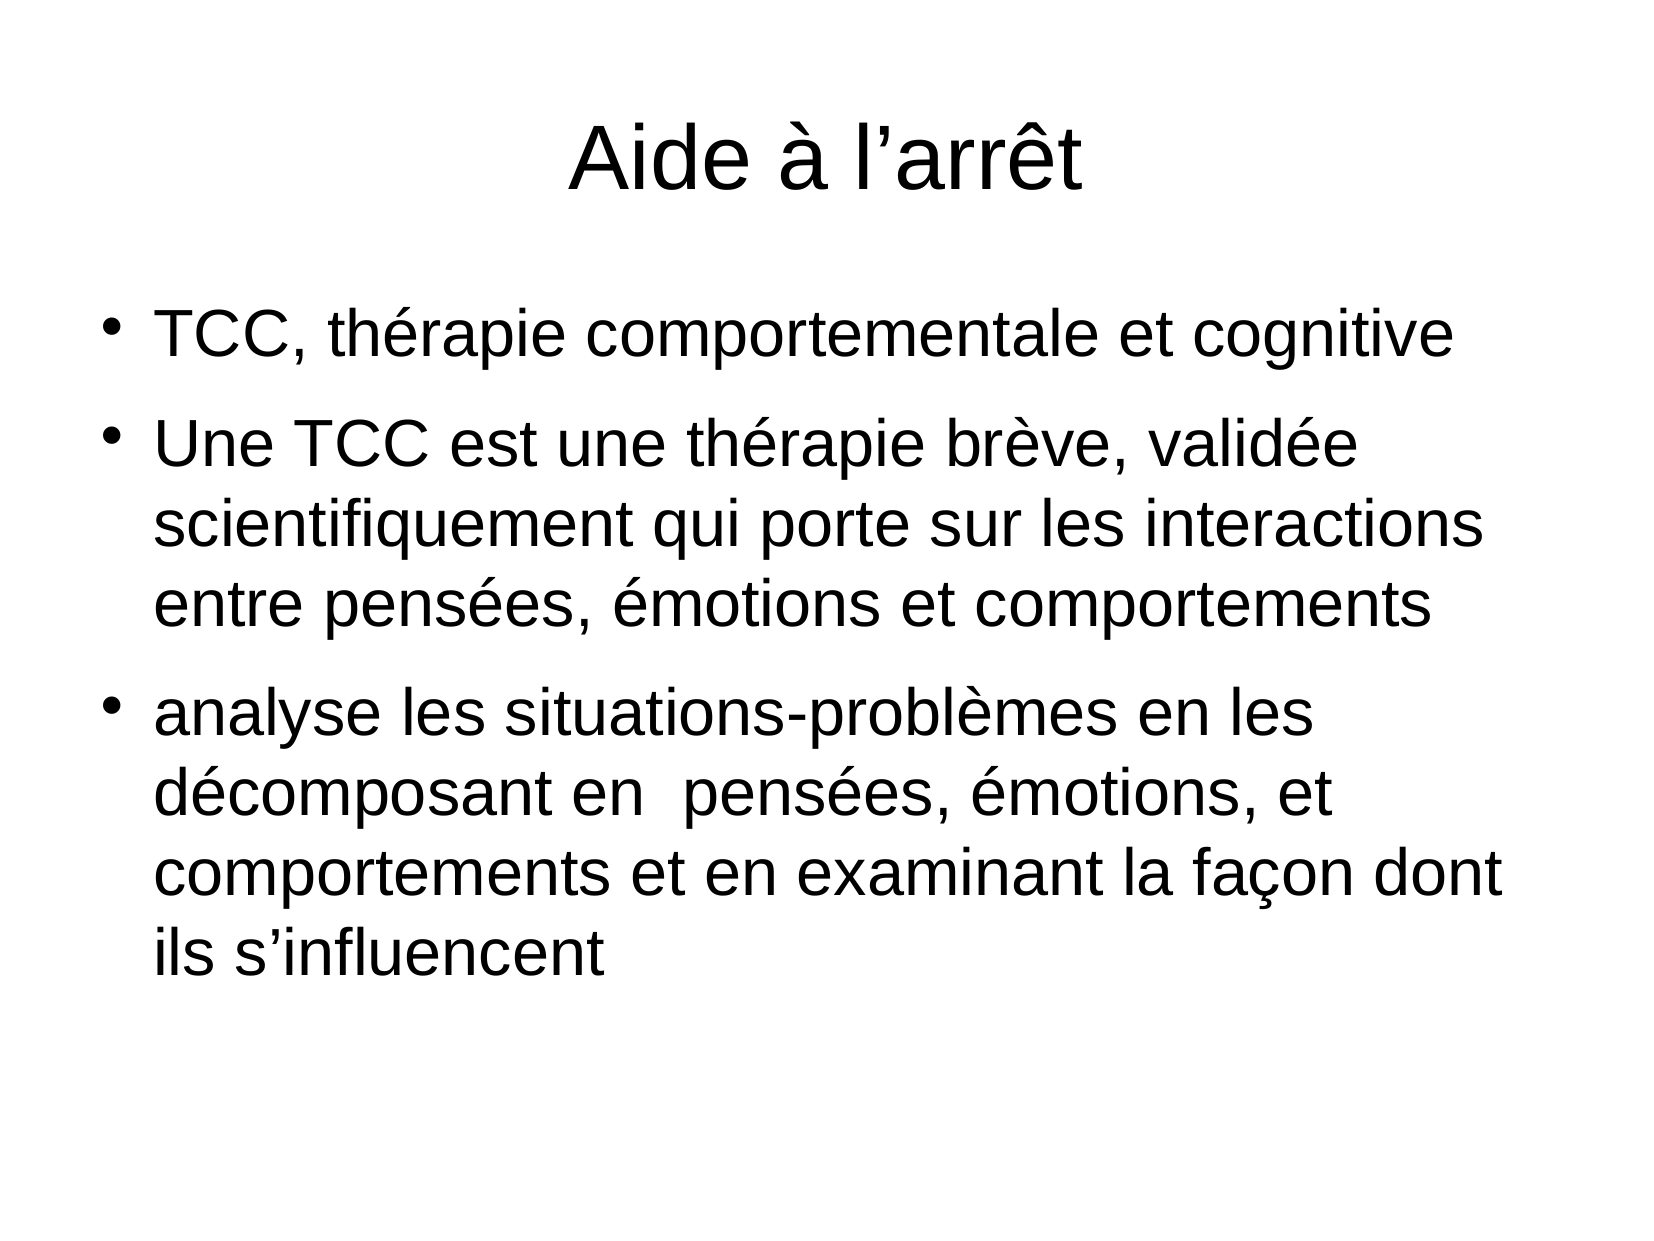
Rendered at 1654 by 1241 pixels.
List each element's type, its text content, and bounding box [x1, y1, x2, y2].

text_box TCC, thérapie comportementale et cognitive Une TCC est une thérapie brève, validée scientifiquement qui porte sur les interactions entre pensées, émotions et comportements analyse les situations-problèmes en les décomposant en pensées, émotions, et comportements et en examinant la façon dont ils s’influencent [82, 290, 1571, 1009]
text_box Aide à l’arrêt [82, 49, 1571, 256]
